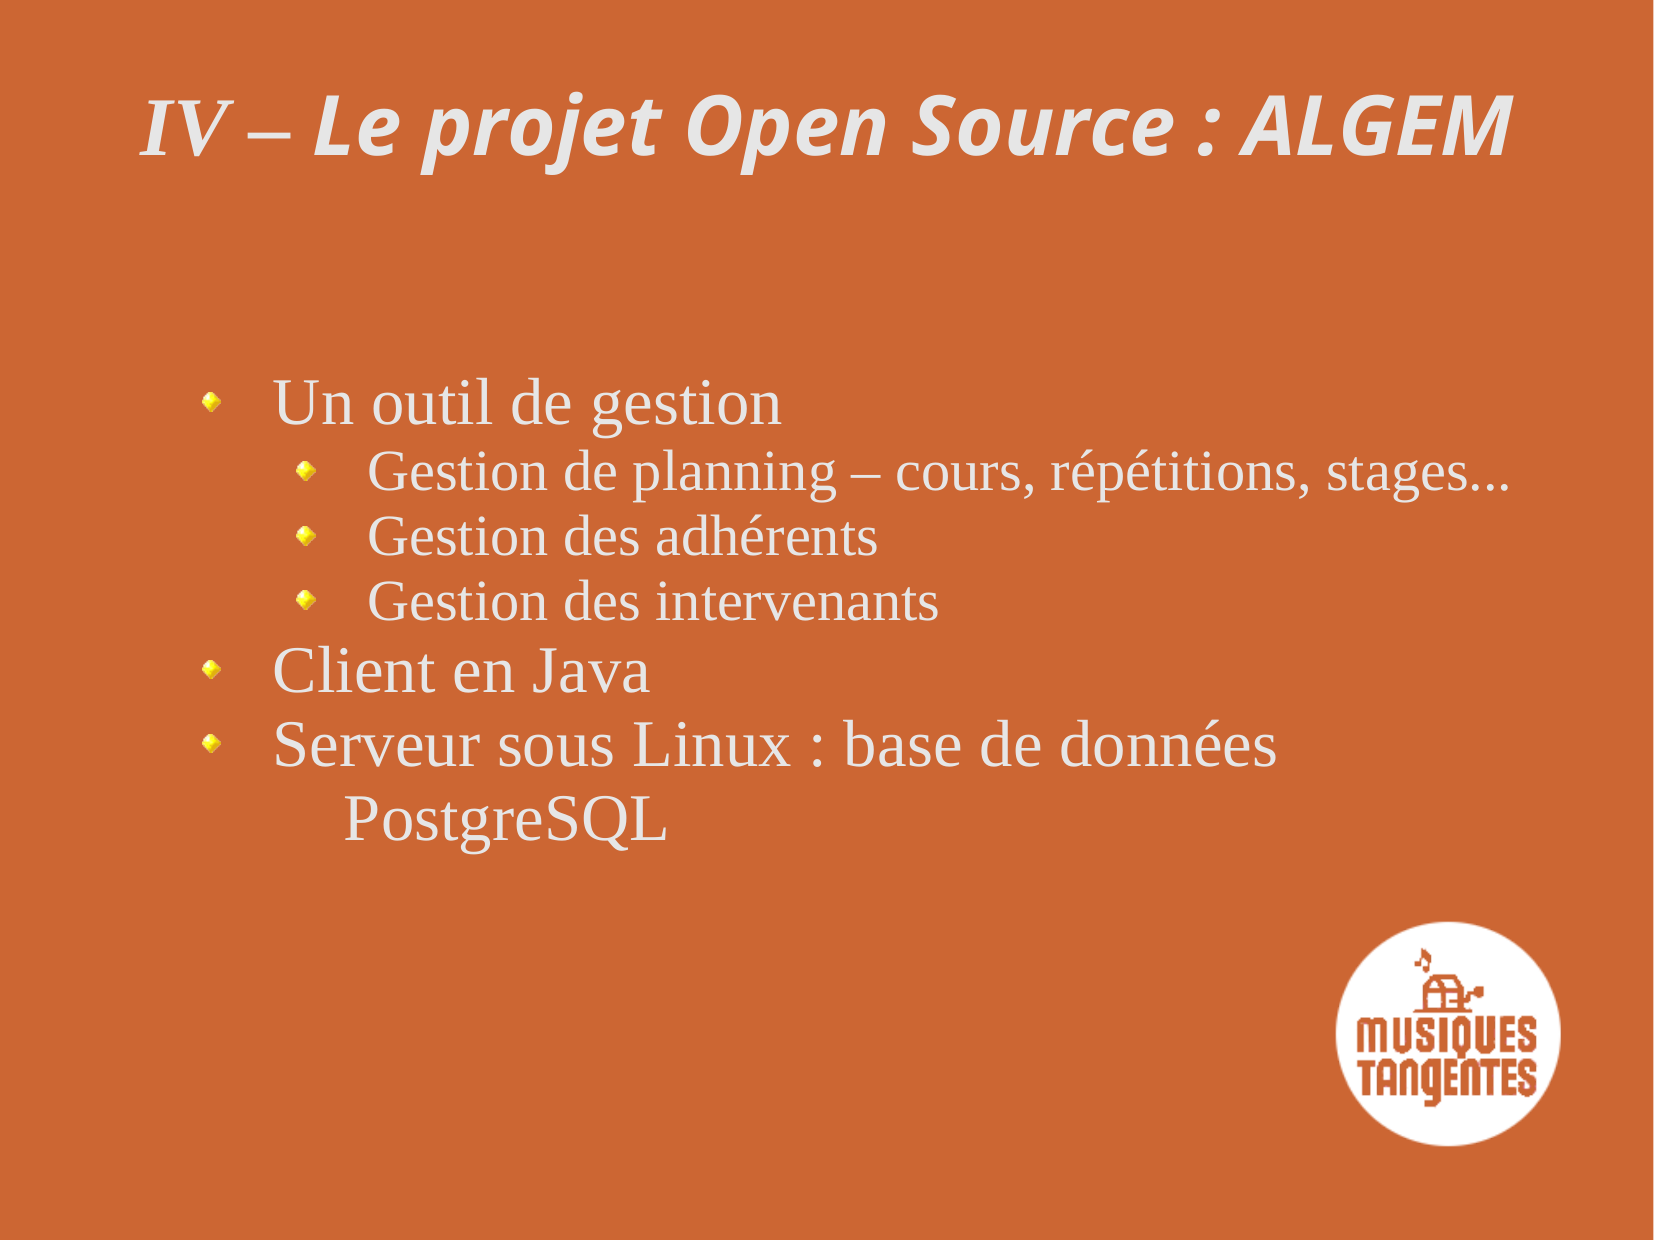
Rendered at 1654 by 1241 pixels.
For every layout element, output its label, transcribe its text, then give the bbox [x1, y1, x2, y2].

picture [1299, 885, 1595, 1182]
title IV – Le projet Open Source : ALGEM [121, 19, 1534, 227]
list Un outil de gestion Gestion de planning – cours, répétitions, stages... Gestion des adhérents Gestion des intervenants Client en Java Serveur sous Linux : base de données PostgreSQL [178, 364, 1570, 1147]
